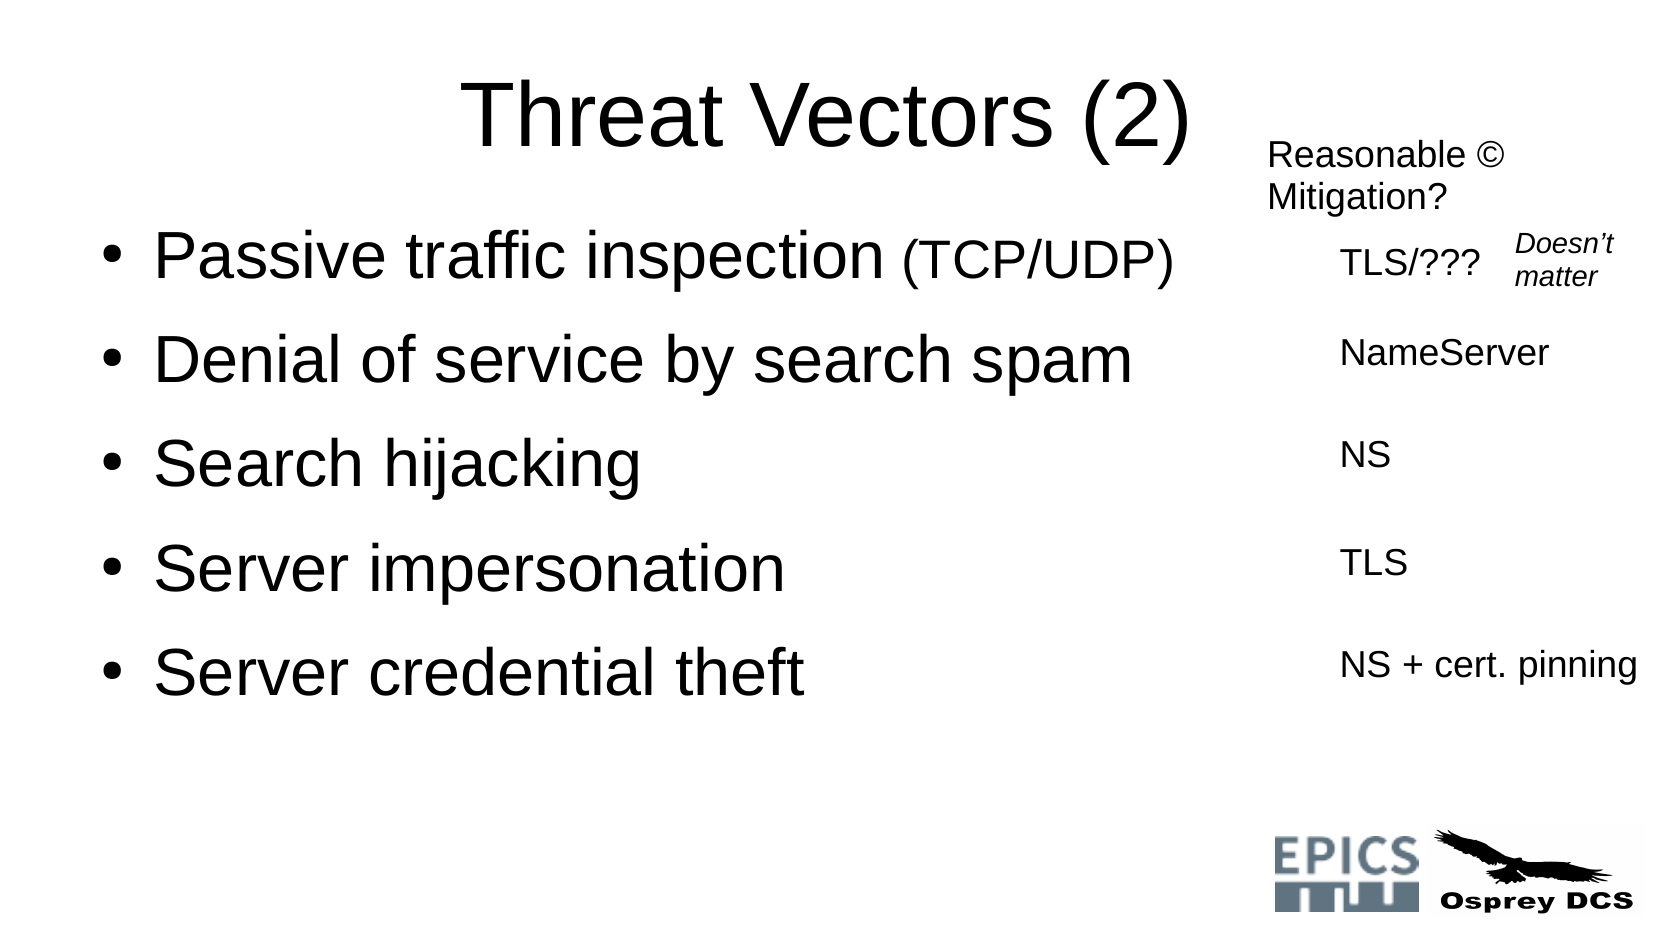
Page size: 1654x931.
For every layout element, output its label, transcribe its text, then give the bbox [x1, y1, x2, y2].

text_box Reasonable © Mitigation? [1252, 125, 1520, 225]
list Passive traffic inspection (TCP/UDP) Denial of service by search spam Search hijacking Server impersonation Server credential theft [82, 217, 1571, 758]
picture [1275, 836, 1419, 912]
text_box Doesn’t matter [1500, 220, 1629, 301]
text_box TLS/??? [1324, 234, 1497, 291]
text_box TLS [1324, 534, 1424, 591]
text_box NameServer [1324, 324, 1565, 381]
title Threat Vectors (2) [82, 37, 1571, 193]
text_box NS [1324, 425, 1407, 483]
picture [1427, 824, 1644, 917]
text_box NS + cert. pinning [1324, 635, 1654, 693]
